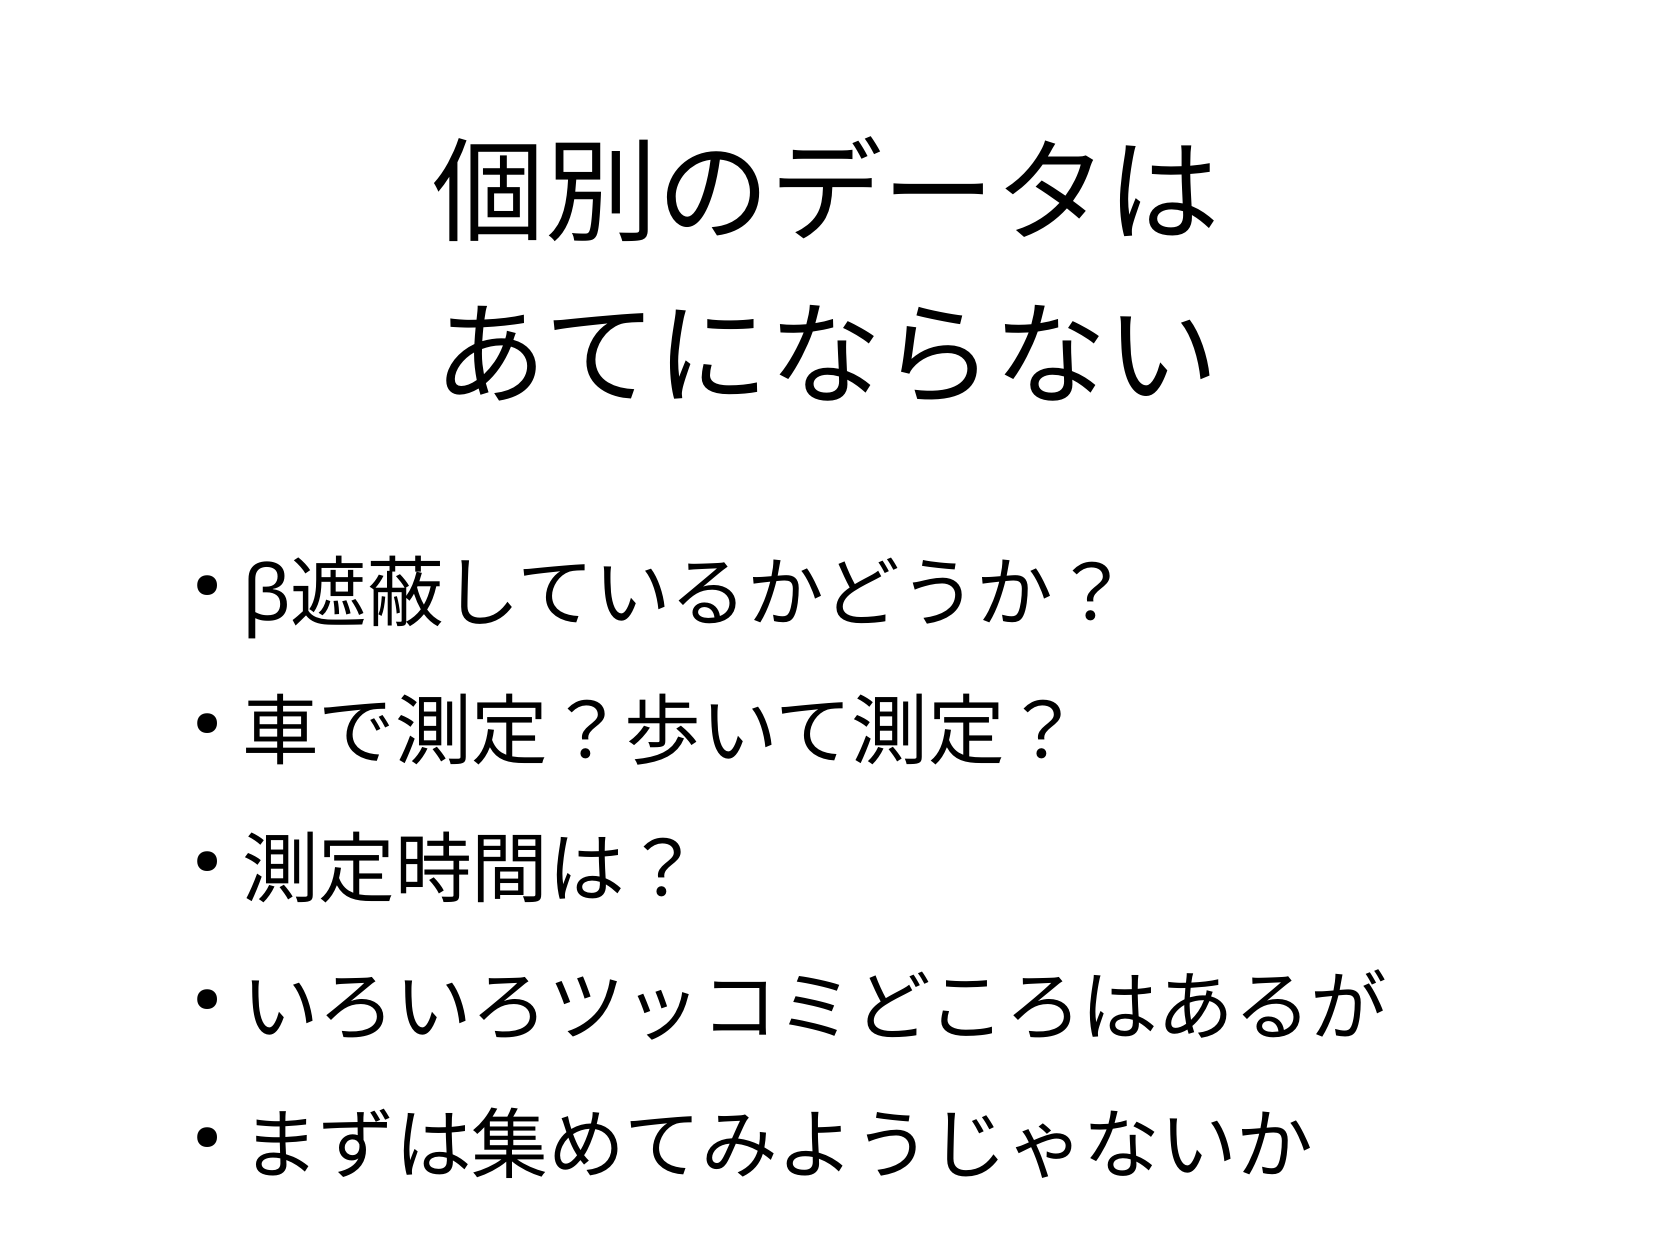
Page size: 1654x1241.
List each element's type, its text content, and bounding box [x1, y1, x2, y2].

title 個別のデータは あてにならない [82, 127, 1571, 403]
list β遮蔽しているかどうか？ 車で測定？歩いて測定？ 測定時間は？ いろいろツッコミどころはあるが まずは集めてみようじゃないか [177, 531, 1571, 1203]
